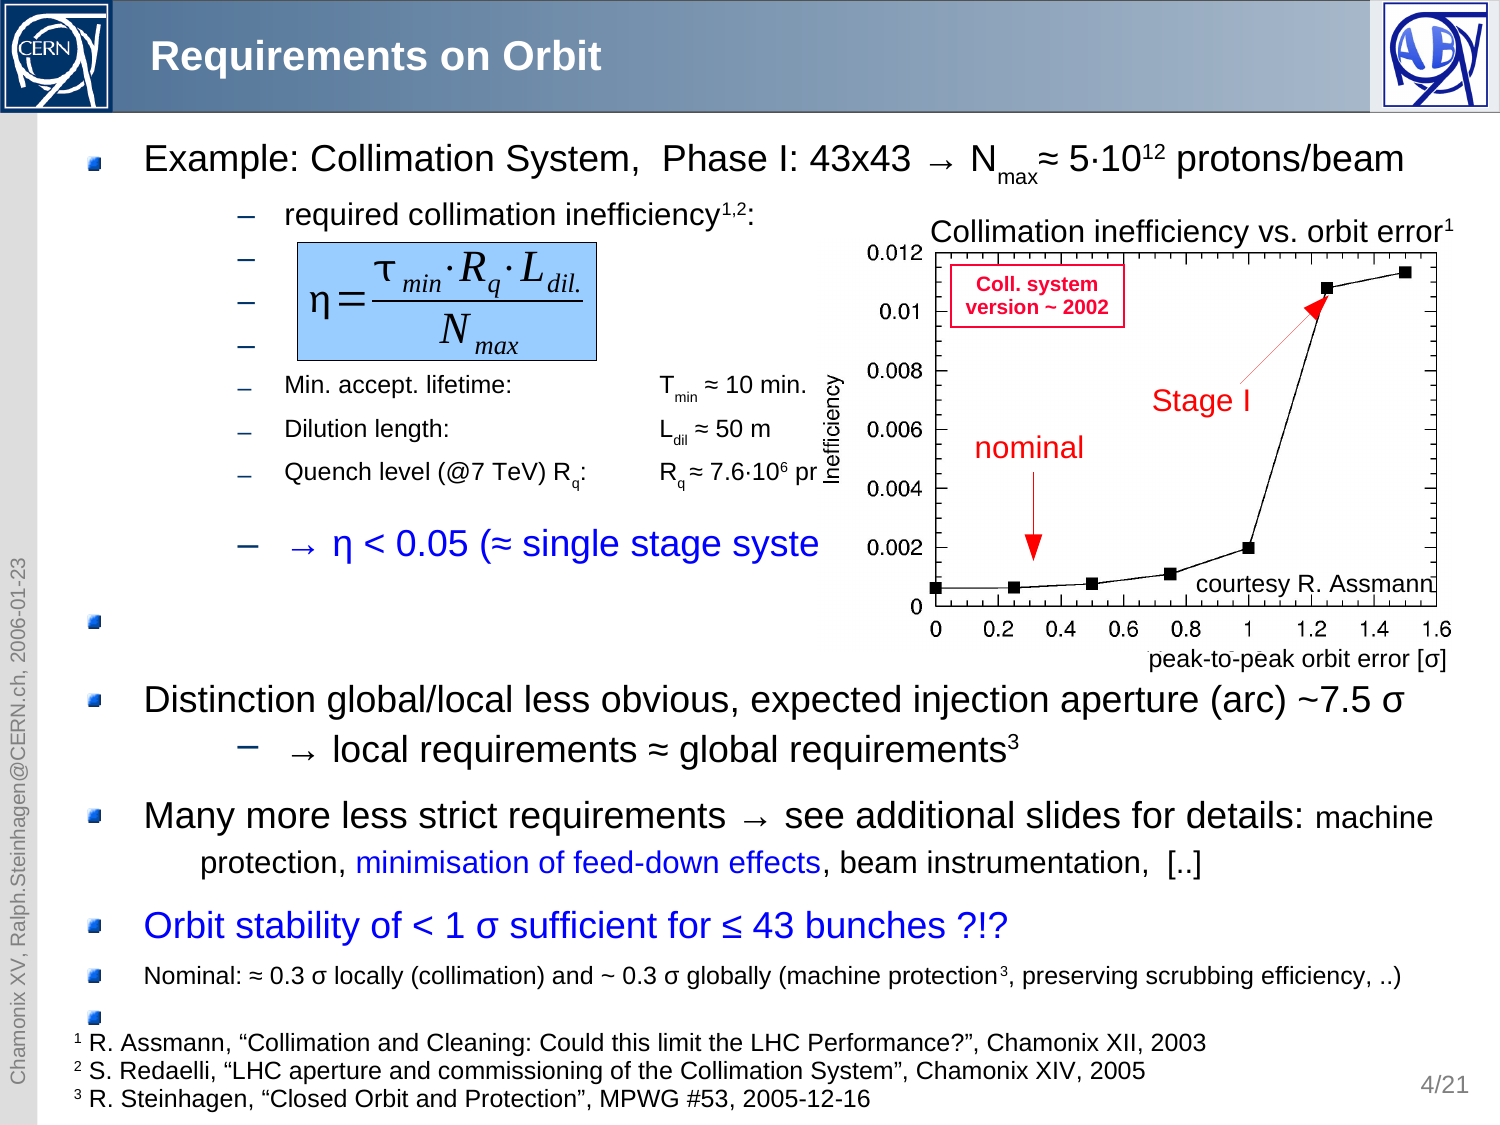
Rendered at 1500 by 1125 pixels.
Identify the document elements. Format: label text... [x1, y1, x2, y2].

text_box 1 R. Assmann, “Collimation and Cleaning: Could this limit the LHC Performance?”, Chamonix XII, 2003 2 S. Redaelli, “LHC aperture and commissioning of the Collimation System”, Chamonix XIV, 2005 3 R. Steinhagen, “Closed Orbit and Protection”, MPWG #53, 2005-12-16 [59, 1021, 1388, 1121]
text_box courtesy R. Assmann [1181, 562, 1449, 606]
list Example: Collimation System, Phase I: 43x43 → Nmax≈ 5∙1012 protons/beam required collimation inefficiency1,2: Min. accept. lifetime: Τmin ≈ 10 min. Dilution length: Ldil ≈ 50 m Quench level (@7 TeV) Rq: Rq ≈ 7.6∙106 prot./m/s → η < 0.05 (≈ single stage system) Distinction global/local less obvious, expected injection aperture (arc) ~7.5 σ → local requirements ≈ global requirements3 Many more less strict requirements → see additional slides for details: machine protection, minimisation of feed-down effects, beam instrumentation, [..] Orbit stability of < 1 σ sufficient for ≤ 43 bunches ?!? Nominal: ≈ 0.3 σ locally (collimation) and ~ 0.3 σ globally (machine protection3, preserving scrubbing efficiency, ..) [87, 137, 1438, 1039]
picture [817, 238, 1452, 652]
text_box Stage I [1137, 375, 1267, 426]
picture [1382, 1, 1489, 108]
picture [0, 0, 113, 113]
text_box peak-to-peak orbit error [σ] [1133, 637, 1463, 680]
text_box Collimation inefficiency vs. orbit error1 [915, 206, 1477, 257]
text_box Coll. system version ~ 2002 [950, 265, 1124, 328]
title Requirements on Orbit [150, 0, 1201, 113]
chart [297, 242, 597, 361]
text_box nominal [959, 423, 1100, 473]
